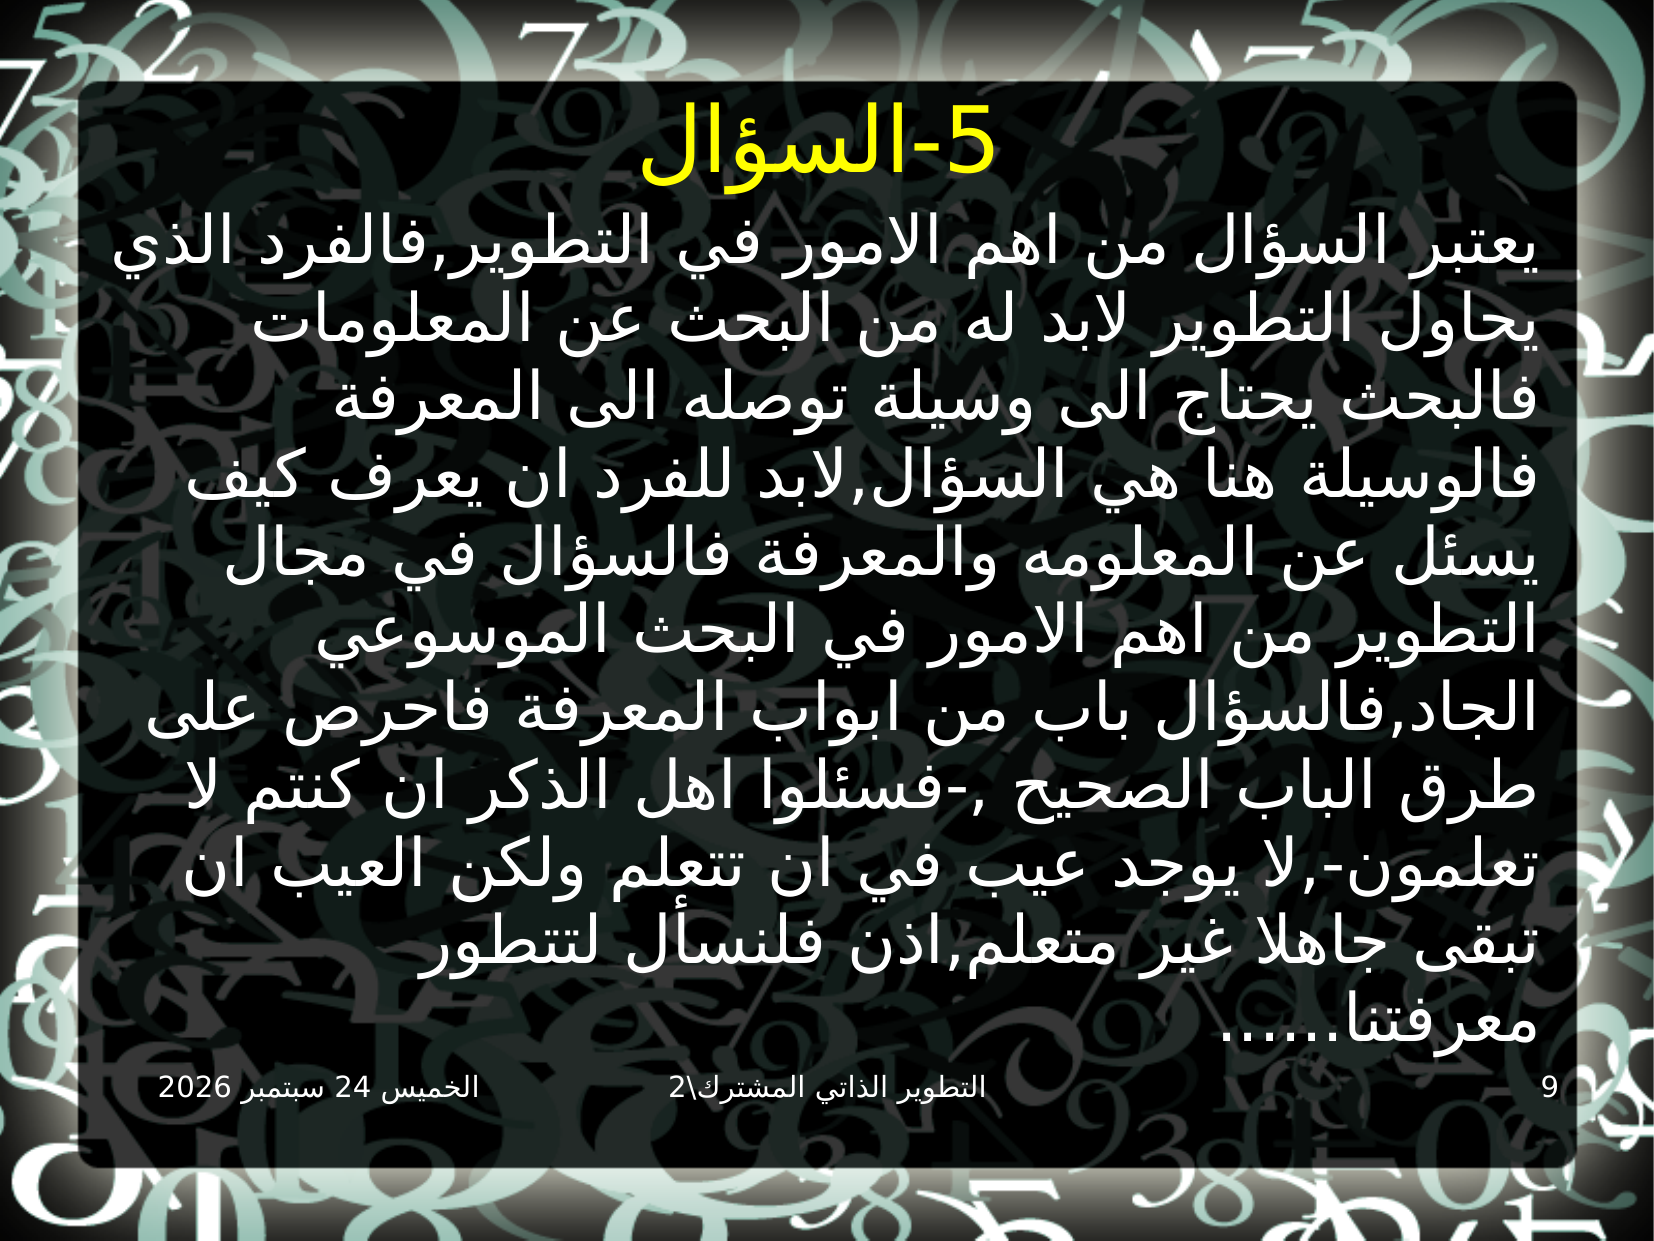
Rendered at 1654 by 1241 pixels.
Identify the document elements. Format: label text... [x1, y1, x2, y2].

list يعتبر السؤال من اهم الامور في التطوير,فالفرد الذي يحاول التطوير لابد له من البحث عن المعلومات فالبحث يحتاج الى وسيلة توصله الى المعرفة فالوسيلة هنا هي السؤال,لابد للفرد ان يعرف كيف يسئل عن المعلومه والمعرفة فالسؤال في مجال التطوير من اهم الامور في البحث الموسوعي الجاد,فالسؤال باب من ابواب المعرفة فاحرص على طرق الباب الصحيح ,-فسئلوا اهل الذكر ان كنتم لا تعلمون-,لا يوجد عيب في ان تتعلم ولكن العيب ان تبقى جاهلا غير متعلم,اذن فلنسأل لتتطور معرفتنا...... [75, 202, 1613, 1051]
picture [0, 0, 1654, 1241]
title 5-السؤال [75, 37, 1564, 202]
